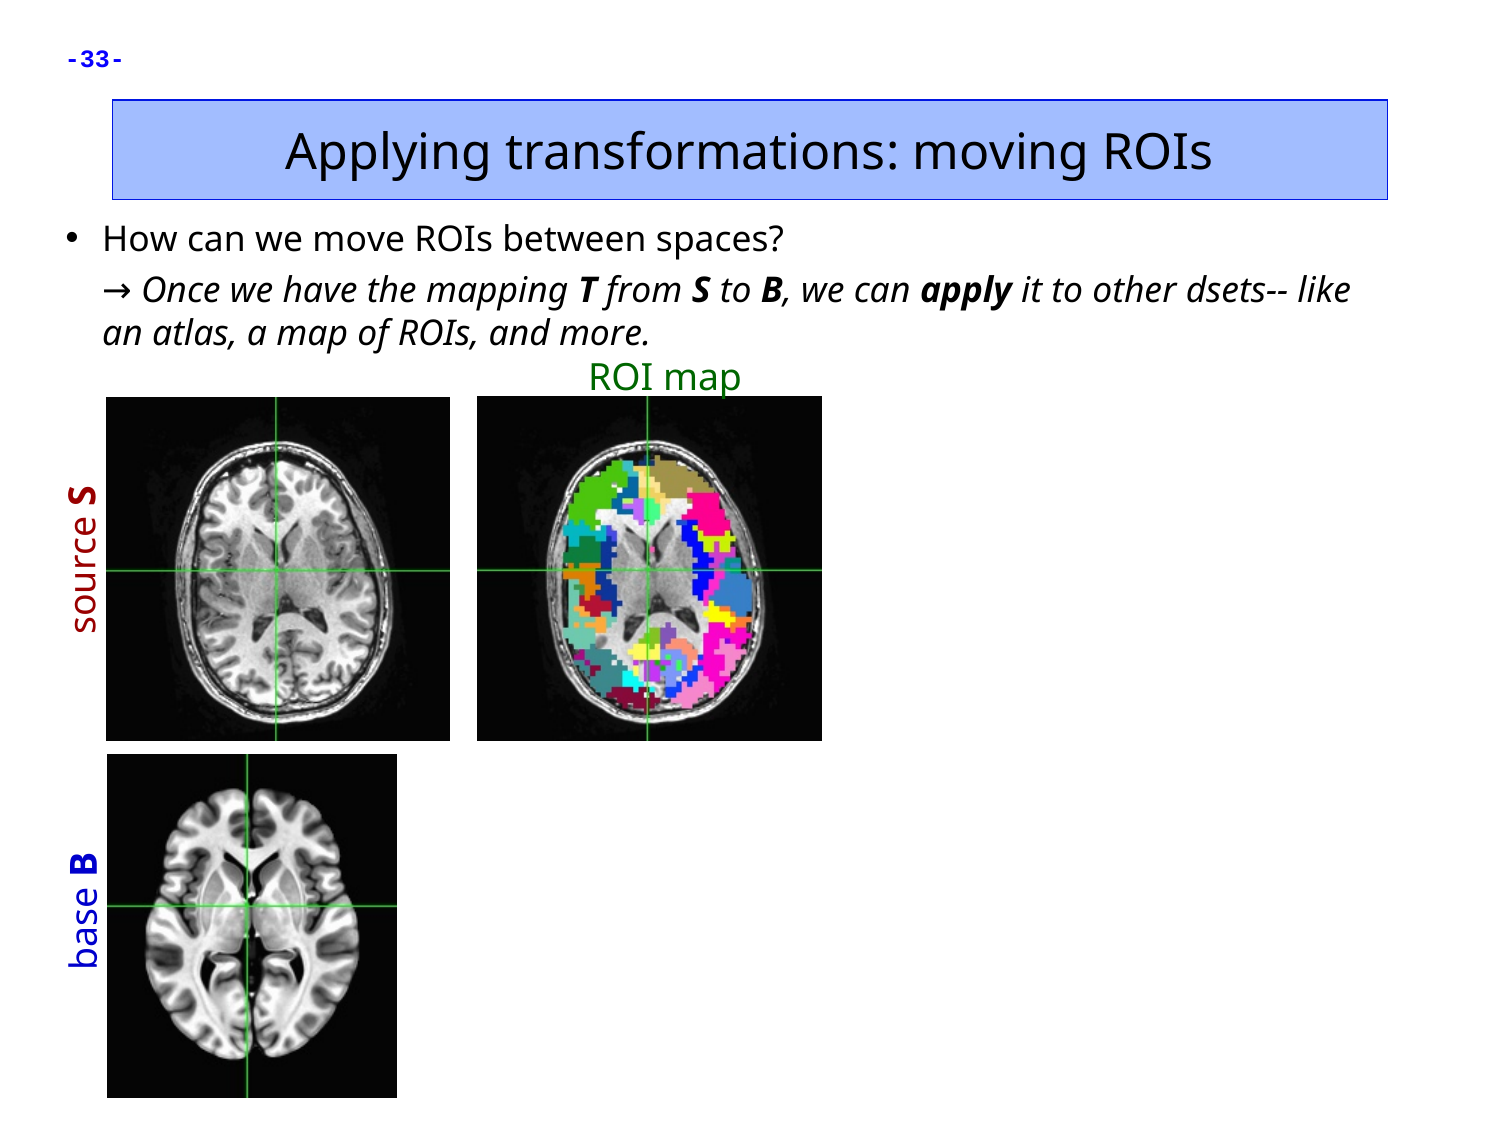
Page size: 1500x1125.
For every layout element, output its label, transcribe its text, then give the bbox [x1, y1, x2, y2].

text_box source S [47, 458, 119, 653]
text_box ROI map [570, 342, 765, 414]
text_box How can we move ROIs between spaces? → Once we have the mapping T from S to B, we can apply it to other dsets-- like an atlas, a map of ROIs, and more. [49, 208, 1410, 360]
picture [107, 754, 397, 1098]
picture [106, 397, 450, 741]
text_box base B [48, 827, 120, 988]
picture [477, 396, 822, 741]
text_box Applying transformations: moving ROIs [112, 99, 1388, 200]
